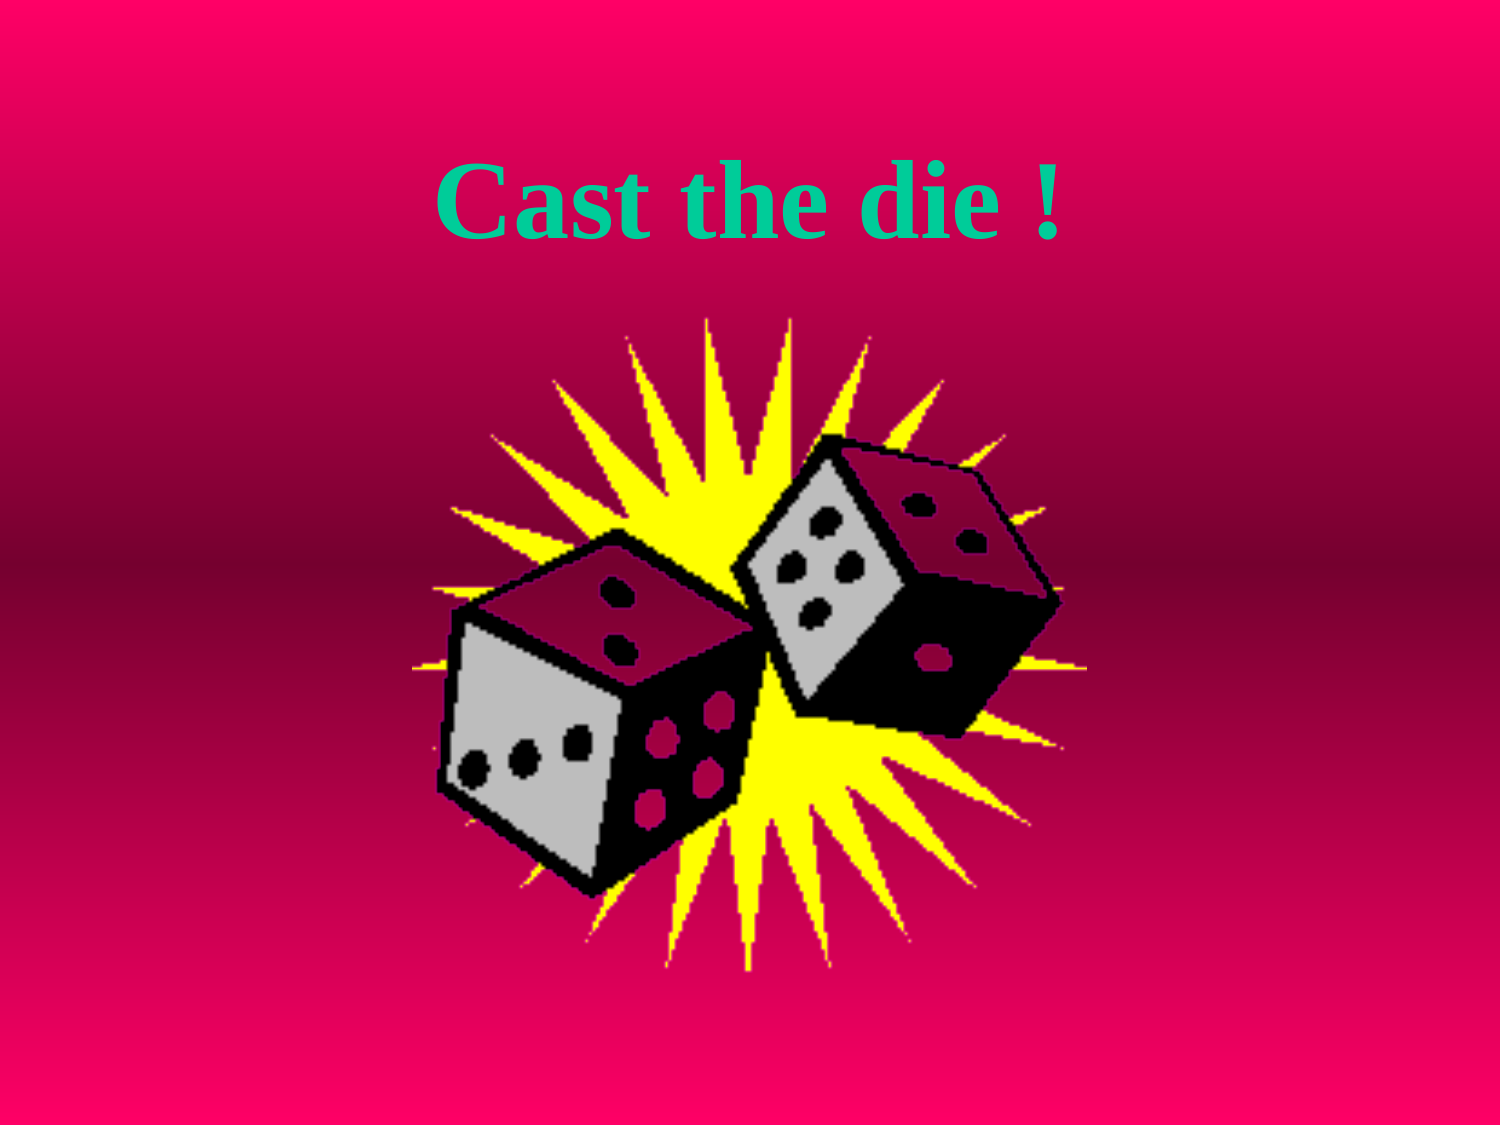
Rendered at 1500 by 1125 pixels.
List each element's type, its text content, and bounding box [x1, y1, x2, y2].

title Cast the die ! [112, 99, 1388, 288]
picture [412, 312, 1087, 984]
